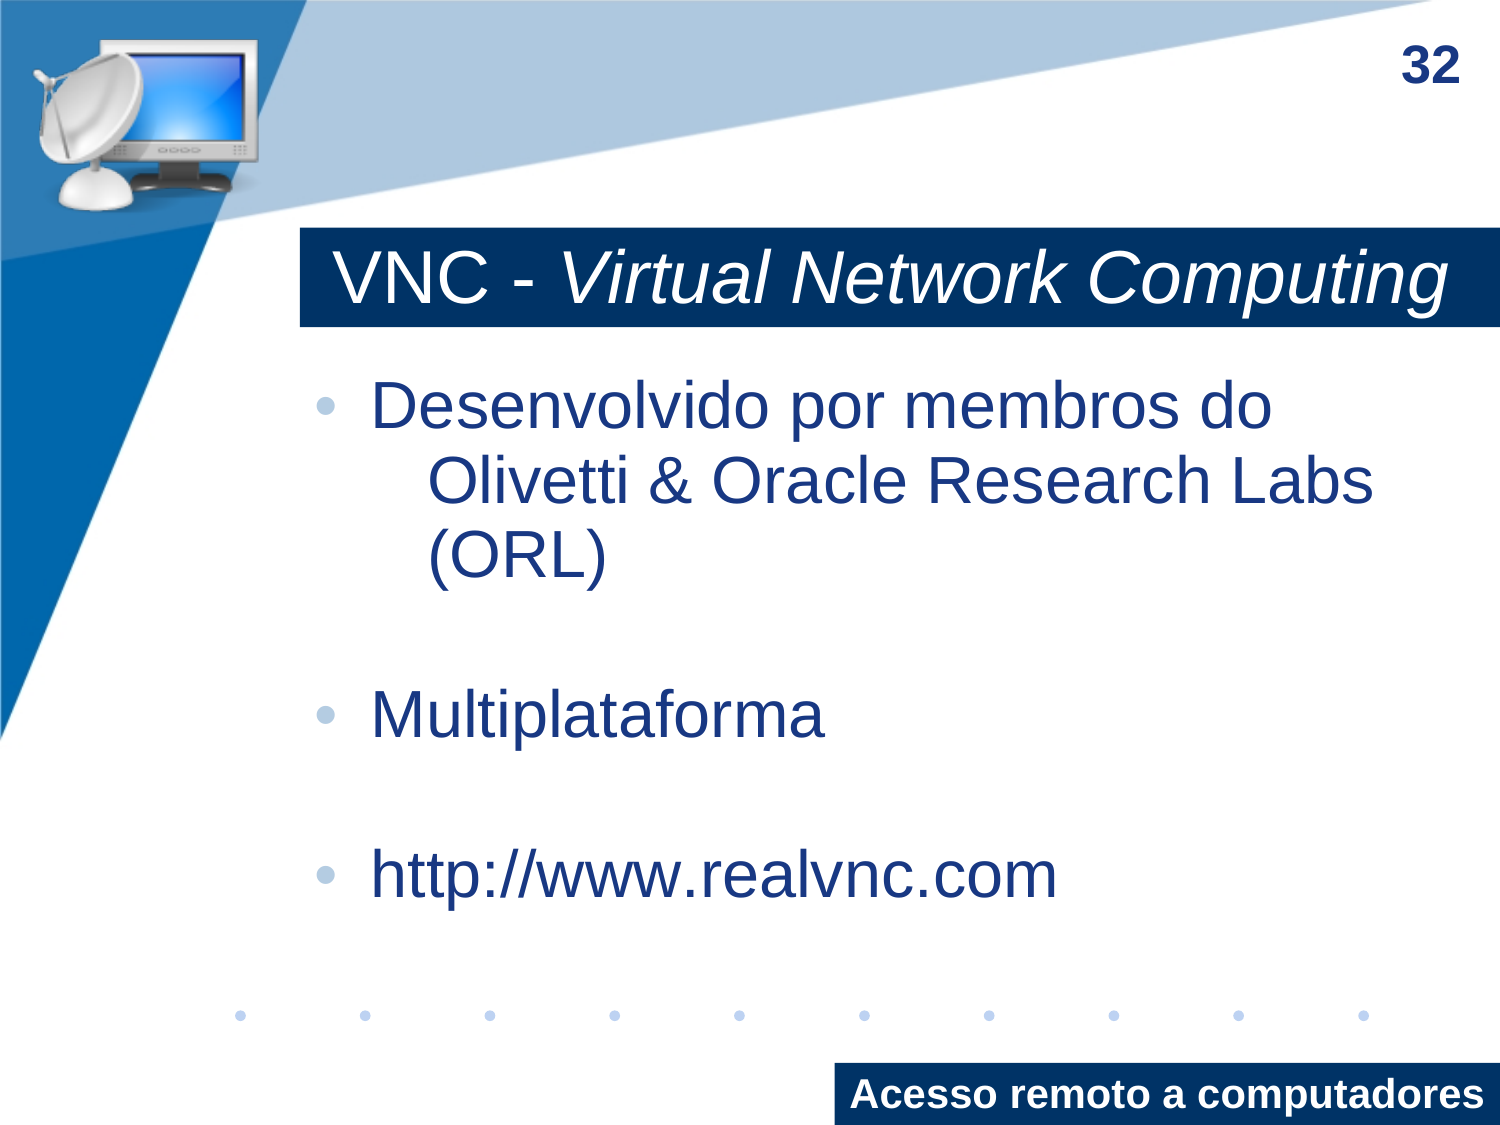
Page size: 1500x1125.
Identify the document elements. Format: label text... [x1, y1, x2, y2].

picture [0, 0, 1500, 842]
list Desenvolvido por membros do Olivetti & Oracle Research Labs (ORL) Multiplataforma http://www.realvnc.com [299, 360, 1418, 1010]
title VNC - Virtual Network Computing [299, 227, 1500, 328]
